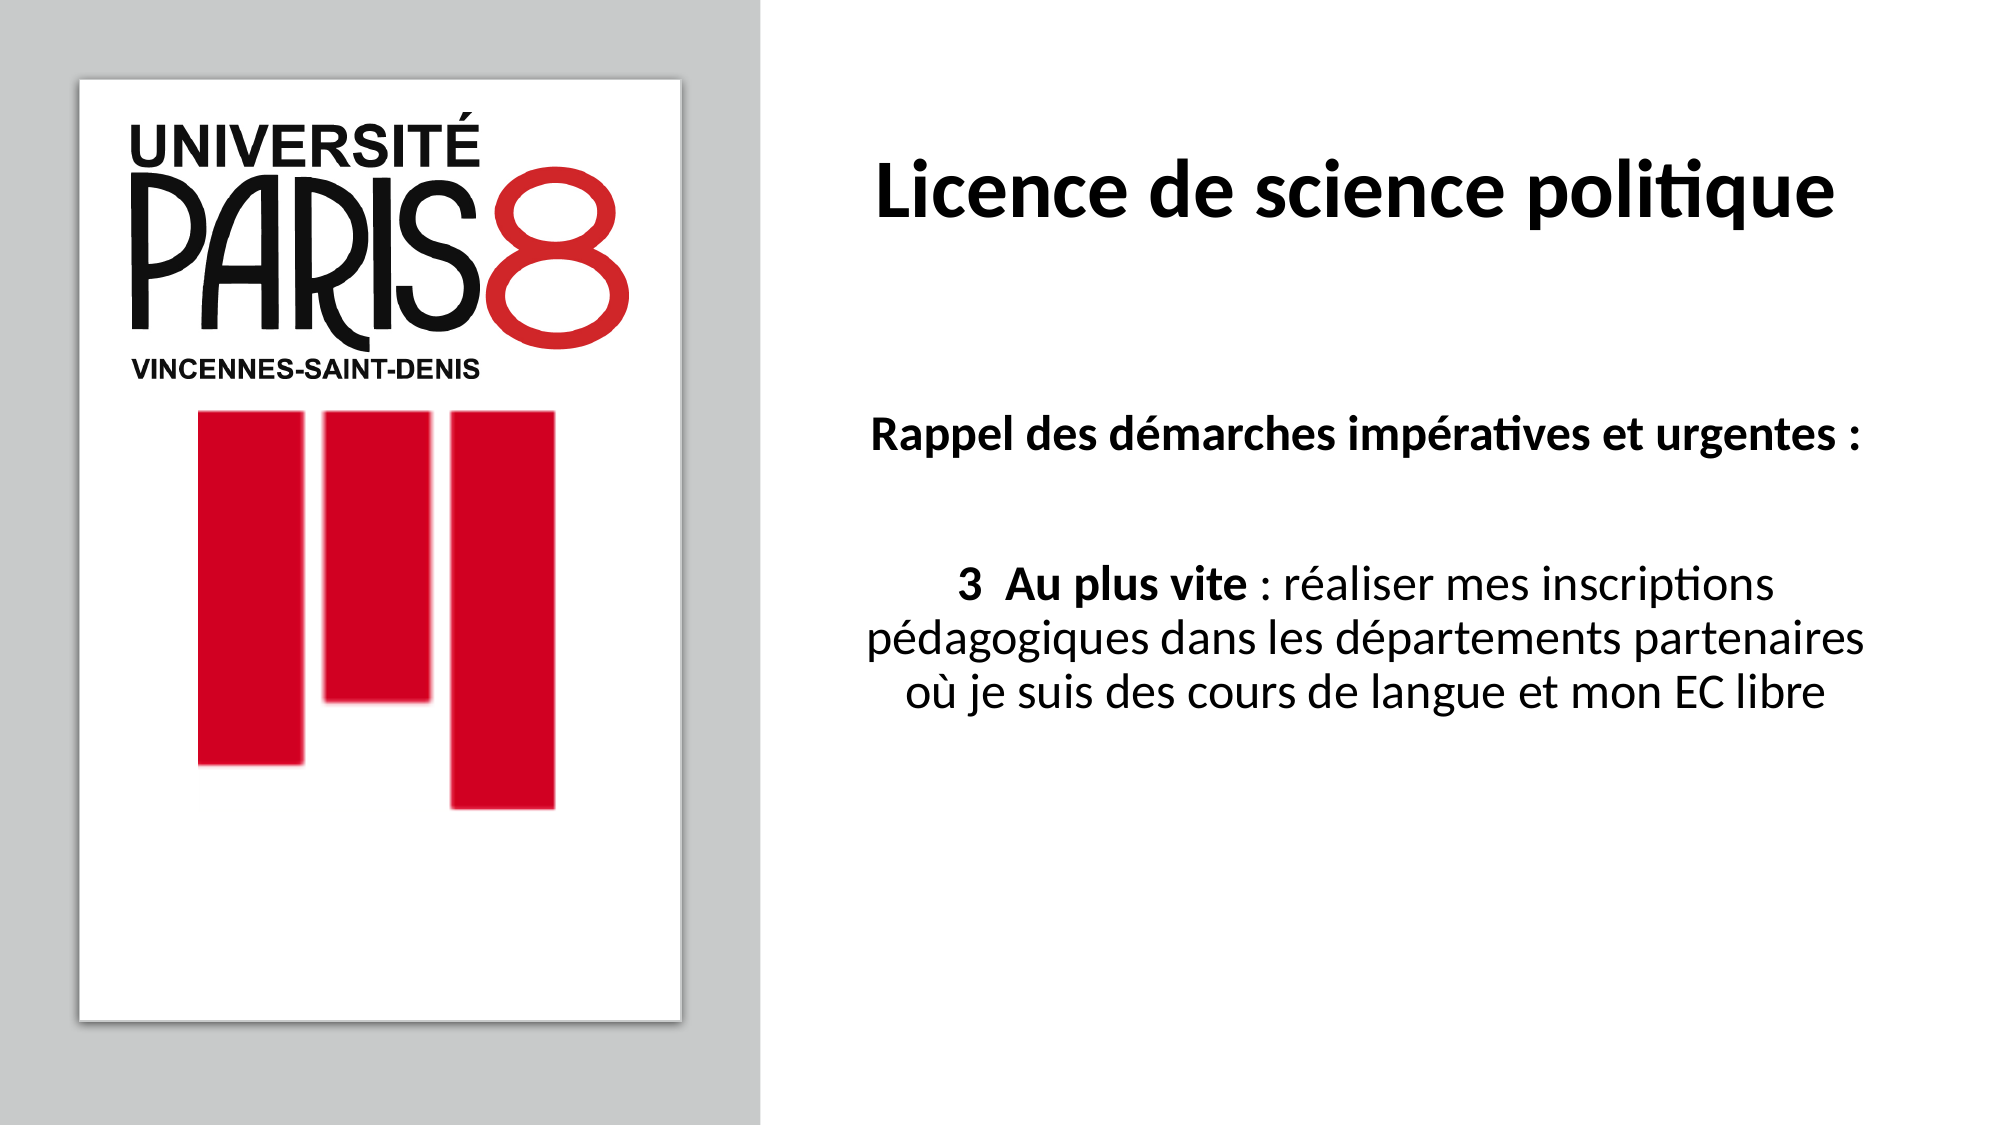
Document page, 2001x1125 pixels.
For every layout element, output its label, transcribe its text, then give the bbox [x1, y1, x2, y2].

title Licence de science politique [839, 103, 1893, 379]
picture [198, 409, 563, 816]
list Rappel des démarches impératives et urgentes : 3 Au plus vite : réaliser mes inscriptions pédagogiques dans les départements partenaires où je suis des cours de langue et mon EC libre [839, 399, 1893, 1021]
text_box [0, 0, 761, 1125]
picture [131, 112, 629, 379]
